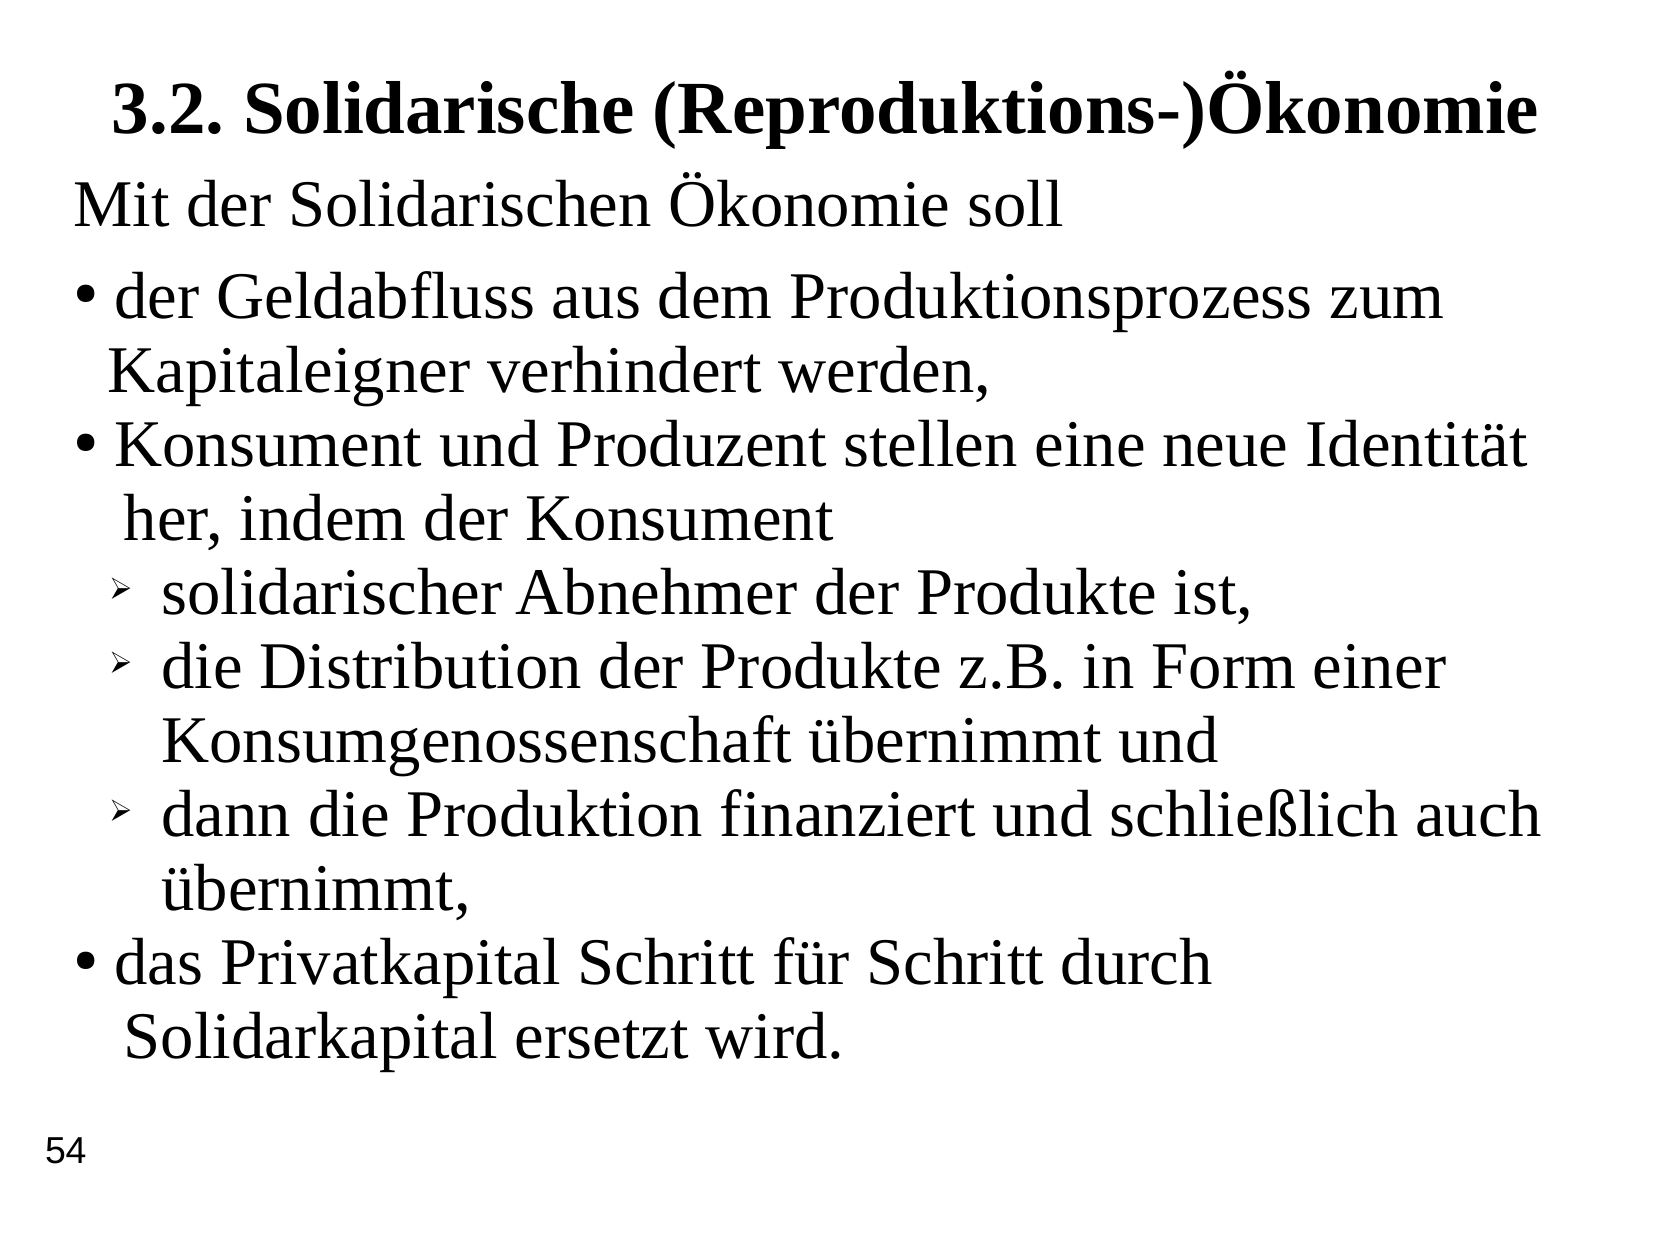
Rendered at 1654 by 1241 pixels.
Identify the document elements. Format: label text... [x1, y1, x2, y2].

text_box <Nummer> [30, 1122, 248, 1193]
text_box 3.2. Solidarische (Reproduktions-)Ökonomie Mit der Solidarischen Ökonomie soll der Geldabfluss aus dem Produktionsprozess zum Kapitaleigner verhindert werden, Konsument und Produzent stellen eine neue Identität her, indem der Konsument solidarischer Abnehmer der Produkte ist, die Distribution der Produkte z.B. in Form einer Konsumgenossenschaft übernimmt und dann die Produktion finanziert und schließlich auch übernimmt, das Privatkapital Schritt für Schritt durch Solidarkapital ersetzt wird. [59, 59, 1595, 1081]
